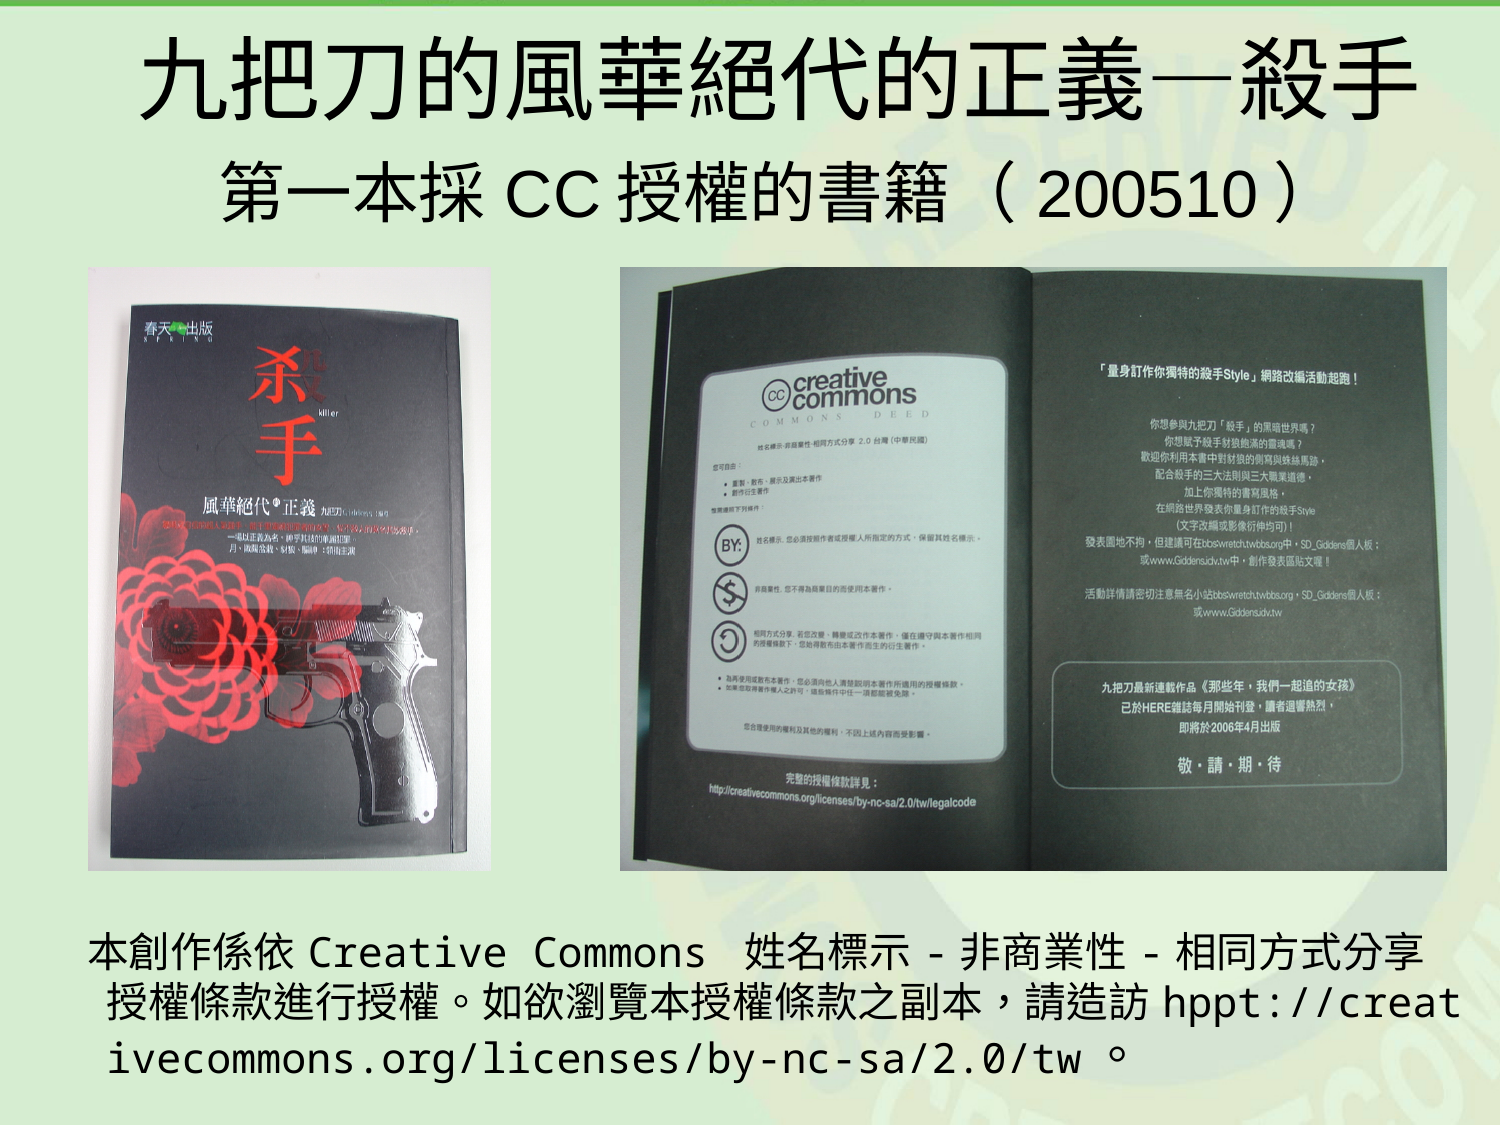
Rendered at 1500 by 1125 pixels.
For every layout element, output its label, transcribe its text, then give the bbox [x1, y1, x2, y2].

list 本創作係依Creative Commons 姓名標示-非商業性-相同方式分享 授權條款進行授權。如欲瀏覽本授權條款之副本，請造訪hppt://creativecommons.org/licenses/by-nc-sa/2.0/tw。 [35, 913, 1500, 1125]
title 九把刀的風華絕代的正義—殺手 第一本採CC授權的書籍（200510） [29, 0, 1500, 244]
picture [0, 0, 1500, 1125]
